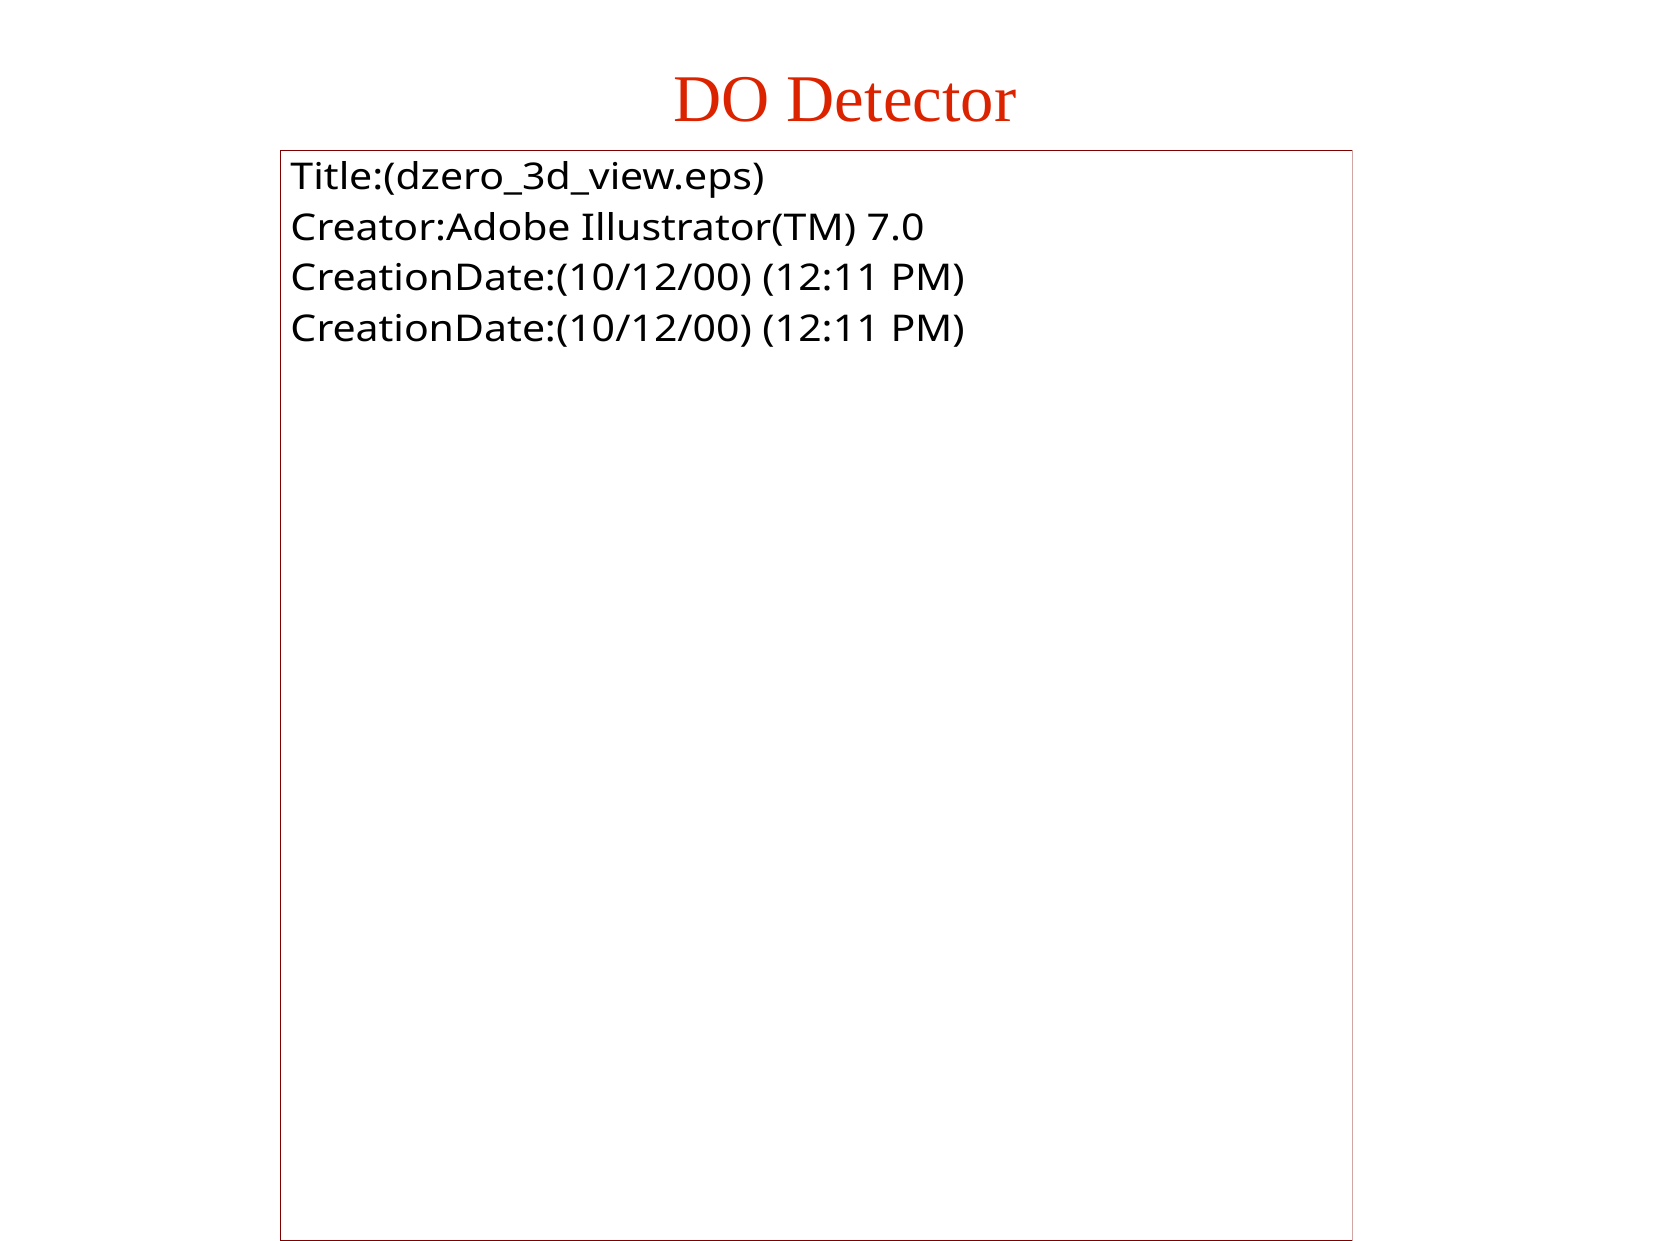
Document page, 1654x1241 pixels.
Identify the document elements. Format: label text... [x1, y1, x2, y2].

picture [277, 147, 1353, 1241]
title DO Detector [121, 8, 1534, 184]
